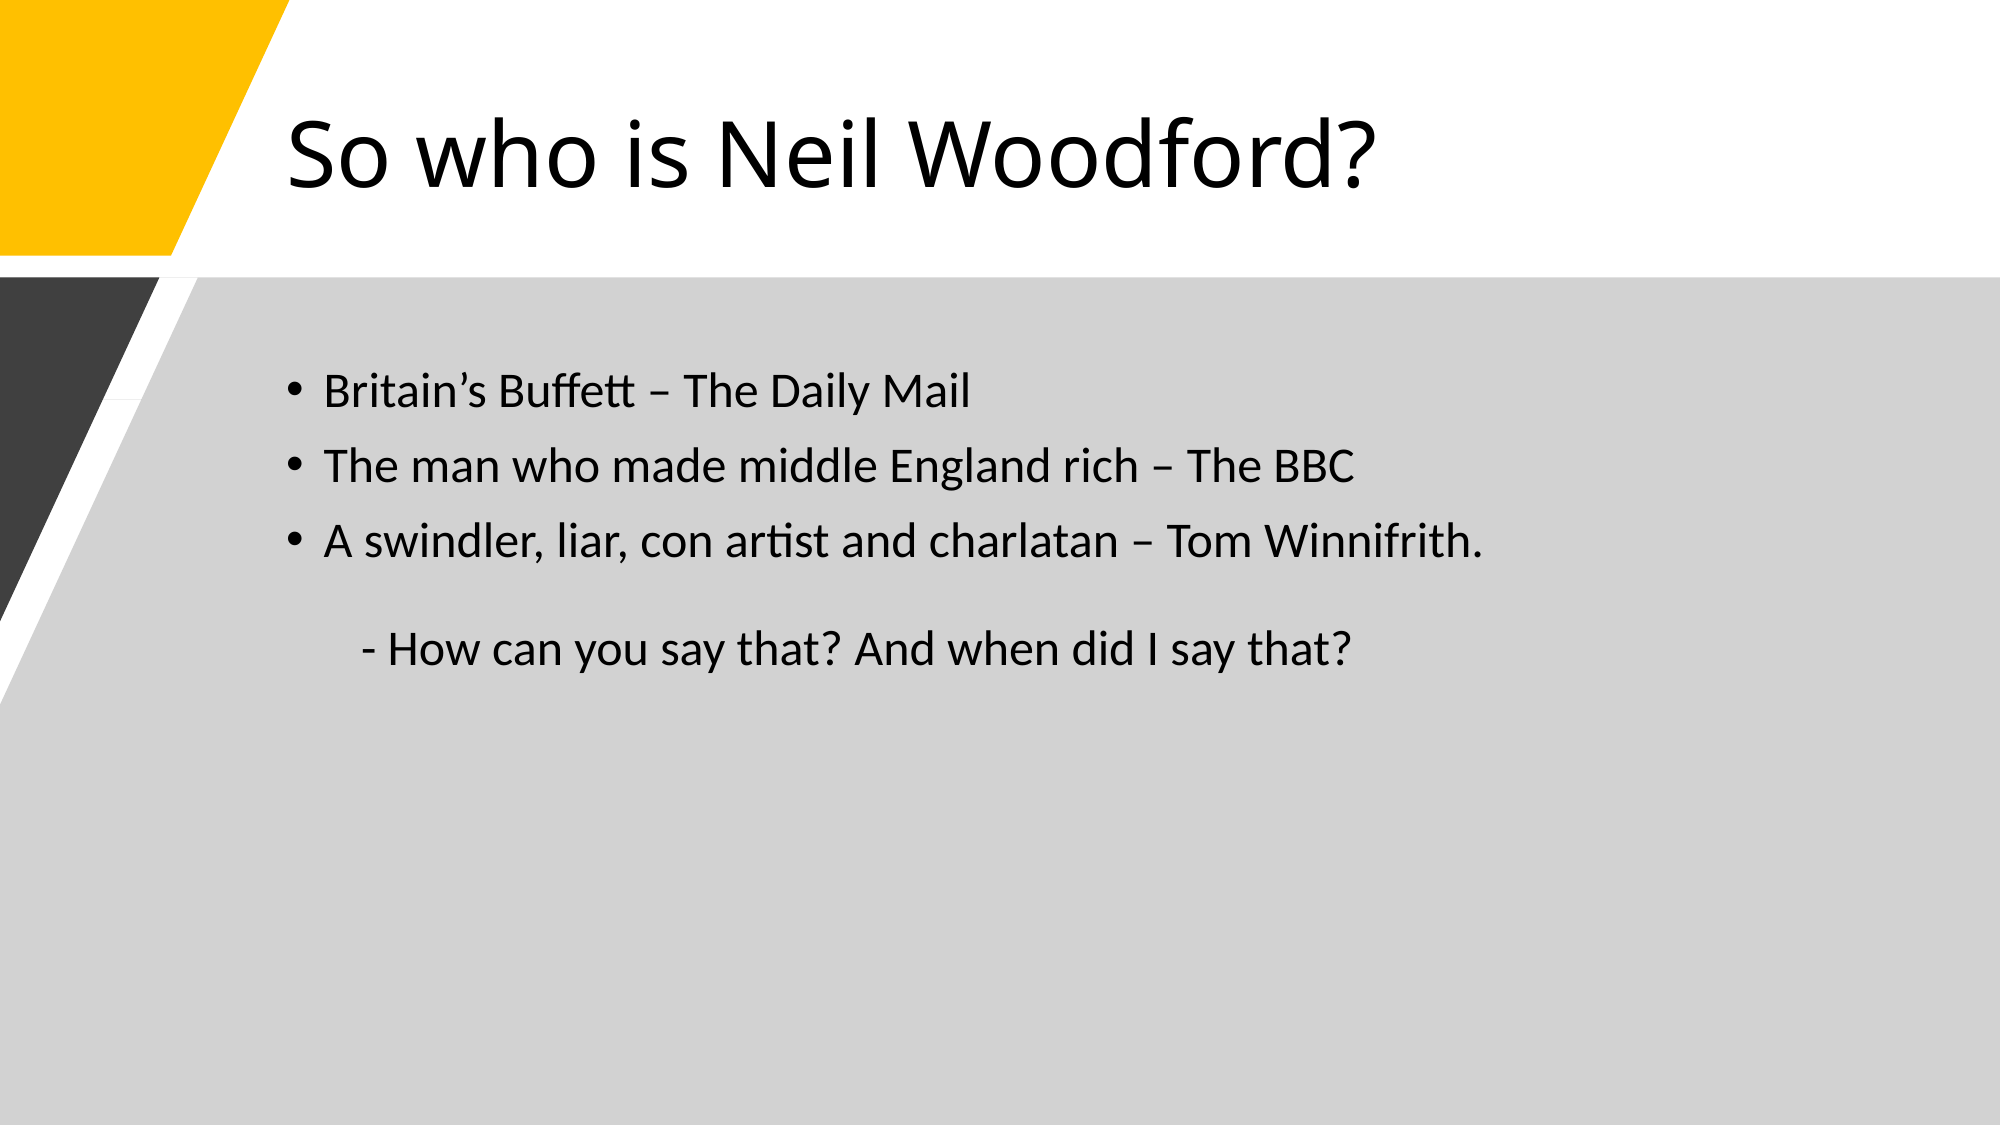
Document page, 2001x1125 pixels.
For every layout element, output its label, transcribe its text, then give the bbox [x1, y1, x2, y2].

text_box [0, 277, 2000, 1125]
text_box [0, 0, 290, 256]
list Britain’s Buffett – The Daily Mail The man who made middle England rich – The BBC A swindler, liar, con artist and charlatan – Tom Winnifrith. - How can you say that? And when did I say that? [271, 356, 1808, 1021]
title So who is Neil Woodford? [271, 60, 1808, 255]
